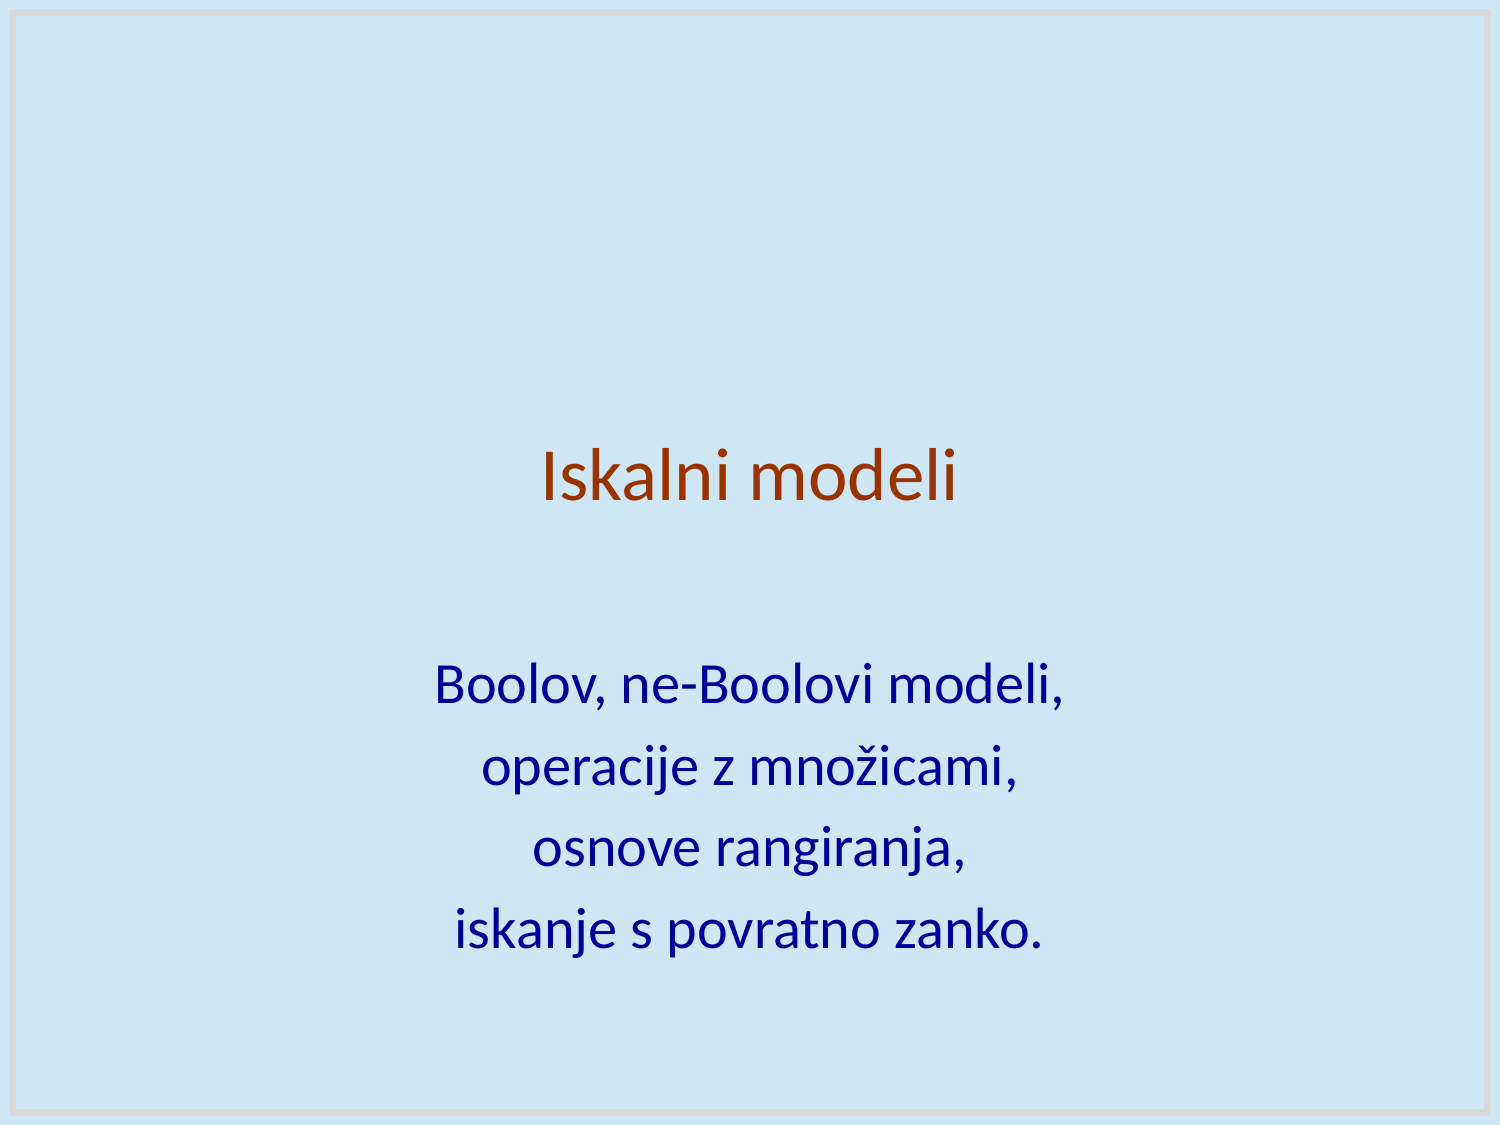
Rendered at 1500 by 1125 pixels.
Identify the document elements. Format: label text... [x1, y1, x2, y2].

title Iskalni modeli [112, 349, 1388, 591]
subtitle Boolov, ne-Boolovi modeli, operacije z množicami, osnove rangiranja, iskanje s povratno zanko. [225, 637, 1275, 925]
